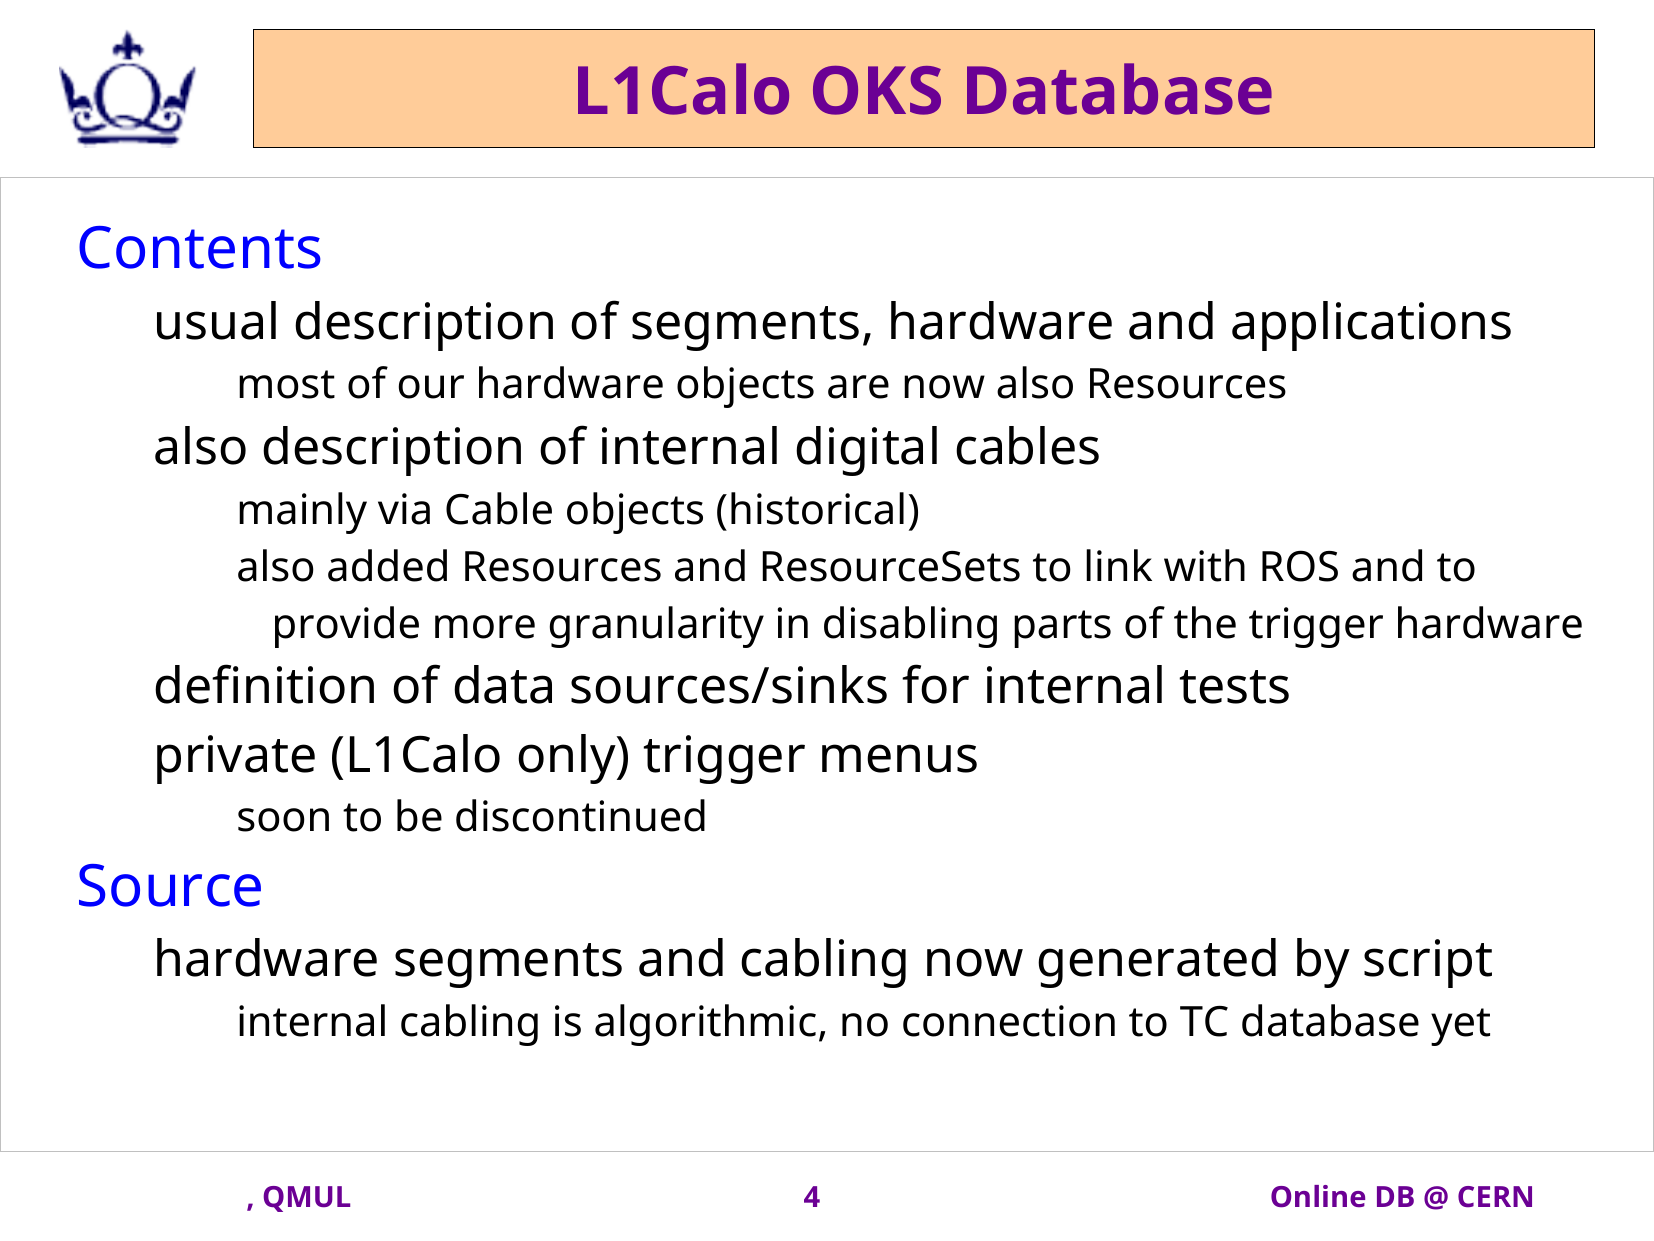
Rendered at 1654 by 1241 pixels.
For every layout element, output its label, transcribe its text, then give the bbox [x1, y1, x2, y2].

list Contents usual description of segments, hardware and applications most of our hardware objects are now also Resources also description of internal digital cables mainly via Cable objects (historical) also added Resources and ResourceSets to link with ROS and to provide more granularity in disabling parts of the trigger hardware definition of data sources/sinks for internal tests private (L1Calo only) trigger menus soon to be discontinued Source hardware segments and cabling now generated by script internal cabling is algorithmic, no connection to TC database yet [59, 206, 1603, 1127]
title L1Calo OKS Database [253, 29, 1595, 148]
picture [59, 29, 200, 148]
